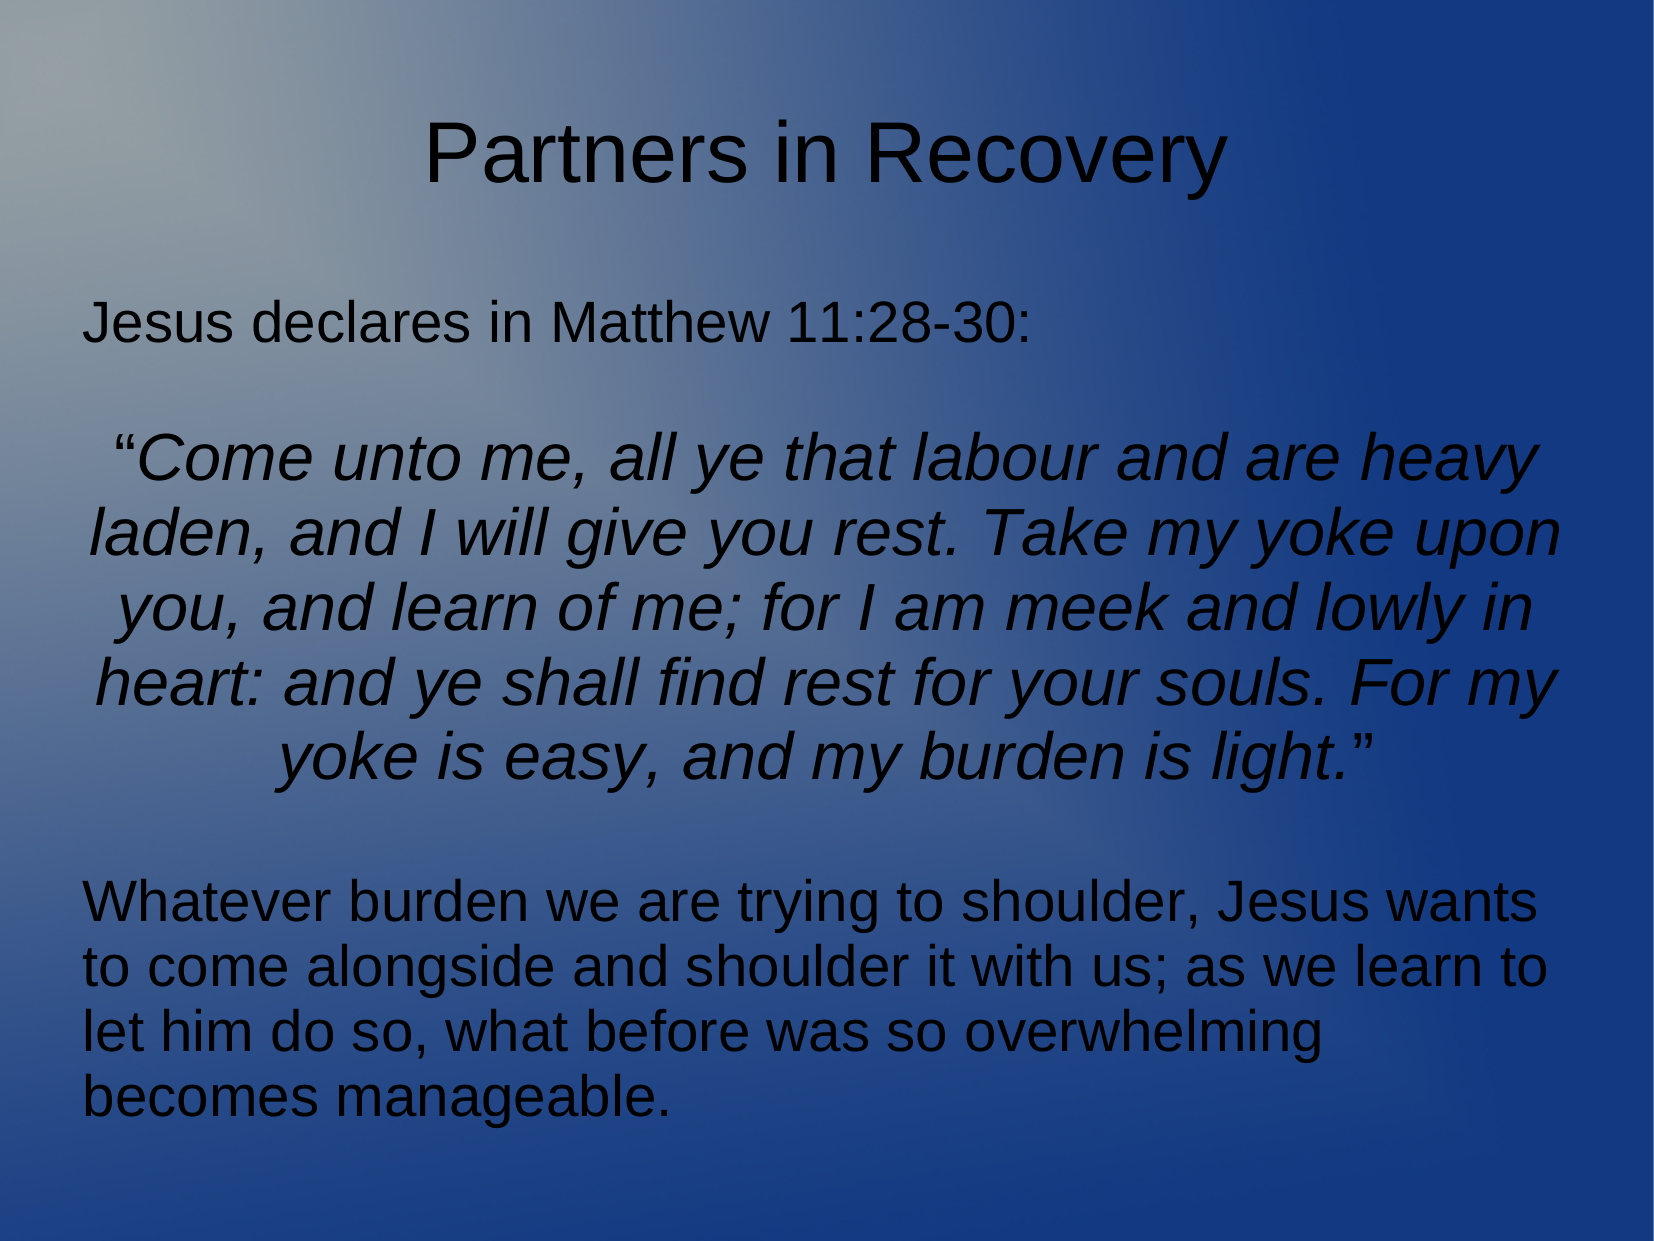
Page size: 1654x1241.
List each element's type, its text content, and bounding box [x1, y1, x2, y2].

subtitle Jesus declares in Matthew 11:28-30: “Come unto me, all ye that labour and are heavy laden, and I will give you rest. Take my yoke upon you, and learn of me; for I am meek and lowly in heart: and ye shall find rest for your souls. For my yoke is easy, and my burden is light.” Whatever burden we are trying to shoulder, Jesus wants to come alongside and shoulder it with us; as we learn to let him do so, what before was so overwhelming becomes manageable. [82, 290, 1571, 1241]
picture [0, 0, 1654, 1241]
title Partners in Recovery [82, 49, 1571, 257]
